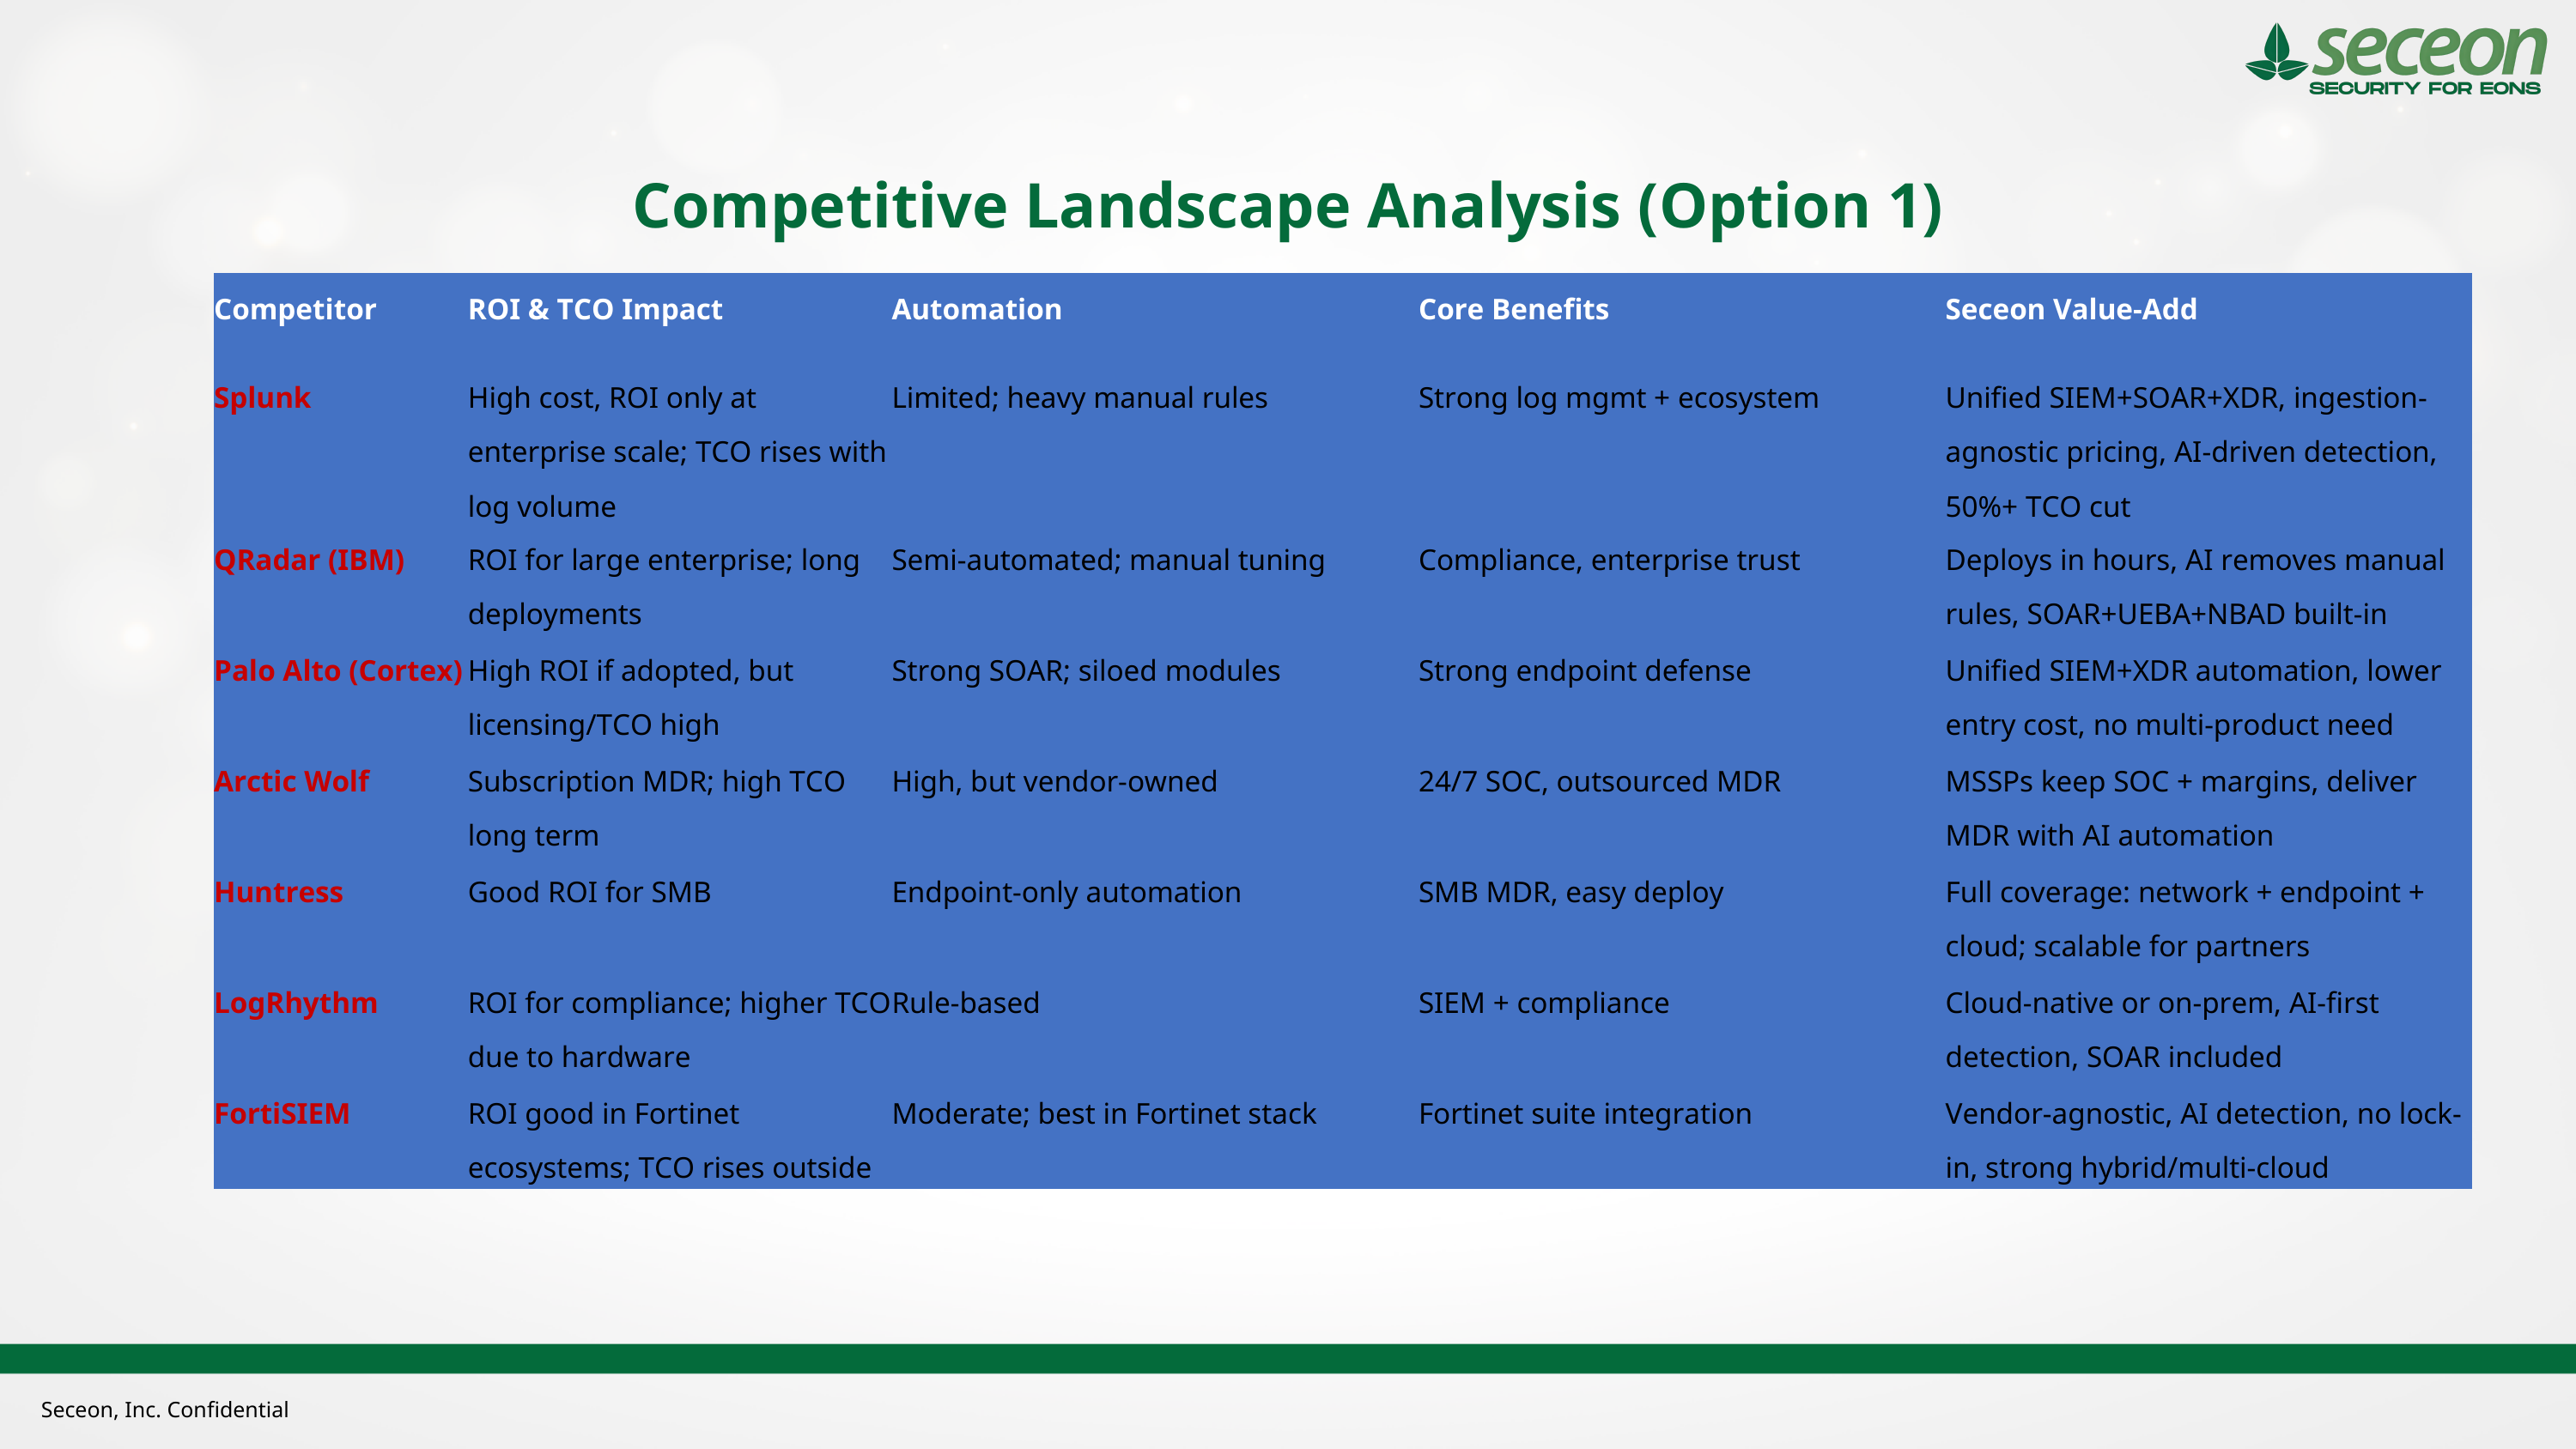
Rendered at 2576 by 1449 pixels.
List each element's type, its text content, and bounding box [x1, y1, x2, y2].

table_cell MSSPs keep SOC + margins, deliver MDR with AI automation [1946, 746, 2472, 857]
table_cell Endpoint-only automation [892, 857, 1419, 967]
table_cell Moderate; best in Fortinet stack [892, 1078, 1419, 1189]
table_cell Rule-based [892, 967, 1419, 1078]
table_cell ROI for large enterprise; long deployments [468, 524, 892, 635]
table_cell Limited; heavy manual rules [892, 362, 1419, 524]
table_header Core Benefits [1419, 273, 1946, 362]
table_cell Unified SIEM+SOAR+XDR, ingestion-agnostic pricing, AI-driven detection, 50%+ TCO cut [1946, 362, 2472, 524]
table_cell SMB MDR, easy deploy [1419, 857, 1946, 967]
table_cell Compliance, enterprise trust [1419, 524, 1946, 635]
table_cell ROI good in Fortinet ecosystems; TCO rises outside [468, 1078, 892, 1189]
text_box Competitive Landscape Analysis​ (Option 1) [344, 136, 2232, 242]
table_cell Palo Alto (Cortex) [214, 635, 468, 746]
table_header Competitor [214, 273, 468, 362]
table_cell Splunk [214, 362, 468, 524]
table_cell Arctic Wolf [214, 746, 468, 857]
table_cell FortiSIEM [214, 1078, 468, 1189]
table_cell Semi-automated; manual tuning [892, 524, 1419, 635]
table_cell Strong log mgmt + ecosystem [1419, 362, 1946, 524]
table_cell ROI for compliance; higher TCO due to hardware [468, 967, 892, 1078]
table_header ROI & TCO Impact [468, 273, 892, 362]
table_cell Good ROI for SMB [468, 857, 892, 967]
table_cell Subscription MDR; high TCO long term [468, 746, 892, 857]
table_cell Fortinet suite integration [1419, 1078, 1946, 1189]
table_cell Full coverage: network + endpoint + cloud; scalable for partners [1946, 857, 2472, 967]
table_cell Huntress [214, 857, 468, 967]
table_header Automation [892, 273, 1419, 362]
table_cell High cost, ROI only at enterprise scale; TCO rises with log volume [468, 362, 892, 524]
table_cell Unified SIEM+XDR automation, lower entry cost, no multi-product need [1946, 635, 2472, 746]
table_cell Strong SOAR; siloed modules [892, 635, 1419, 746]
table_cell Strong endpoint defense [1419, 635, 1946, 746]
table_cell 24/7 SOC, outsourced MDR [1419, 746, 1946, 857]
table_cell Cloud-native or on-prem, AI-first detection, SOAR included [1946, 967, 2472, 1078]
table_cell High ROI if adopted, but licensing/TCO high [468, 635, 892, 746]
table_cell LogRhythm [214, 967, 468, 1078]
table_header Seceon Value-Add [1946, 273, 2472, 362]
table_cell SIEM + compliance [1419, 967, 1946, 1078]
table_cell QRadar (IBM) [214, 524, 468, 635]
table_cell Deploys in hours, AI removes manual rules, SOAR+UEBA+NBAD built-in [1946, 524, 2472, 635]
table_cell High, but vendor-owned [892, 746, 1419, 857]
table_cell Vendor-agnostic, AI detection, no lock-in, strong hybrid/multi-cloud [1946, 1078, 2472, 1189]
